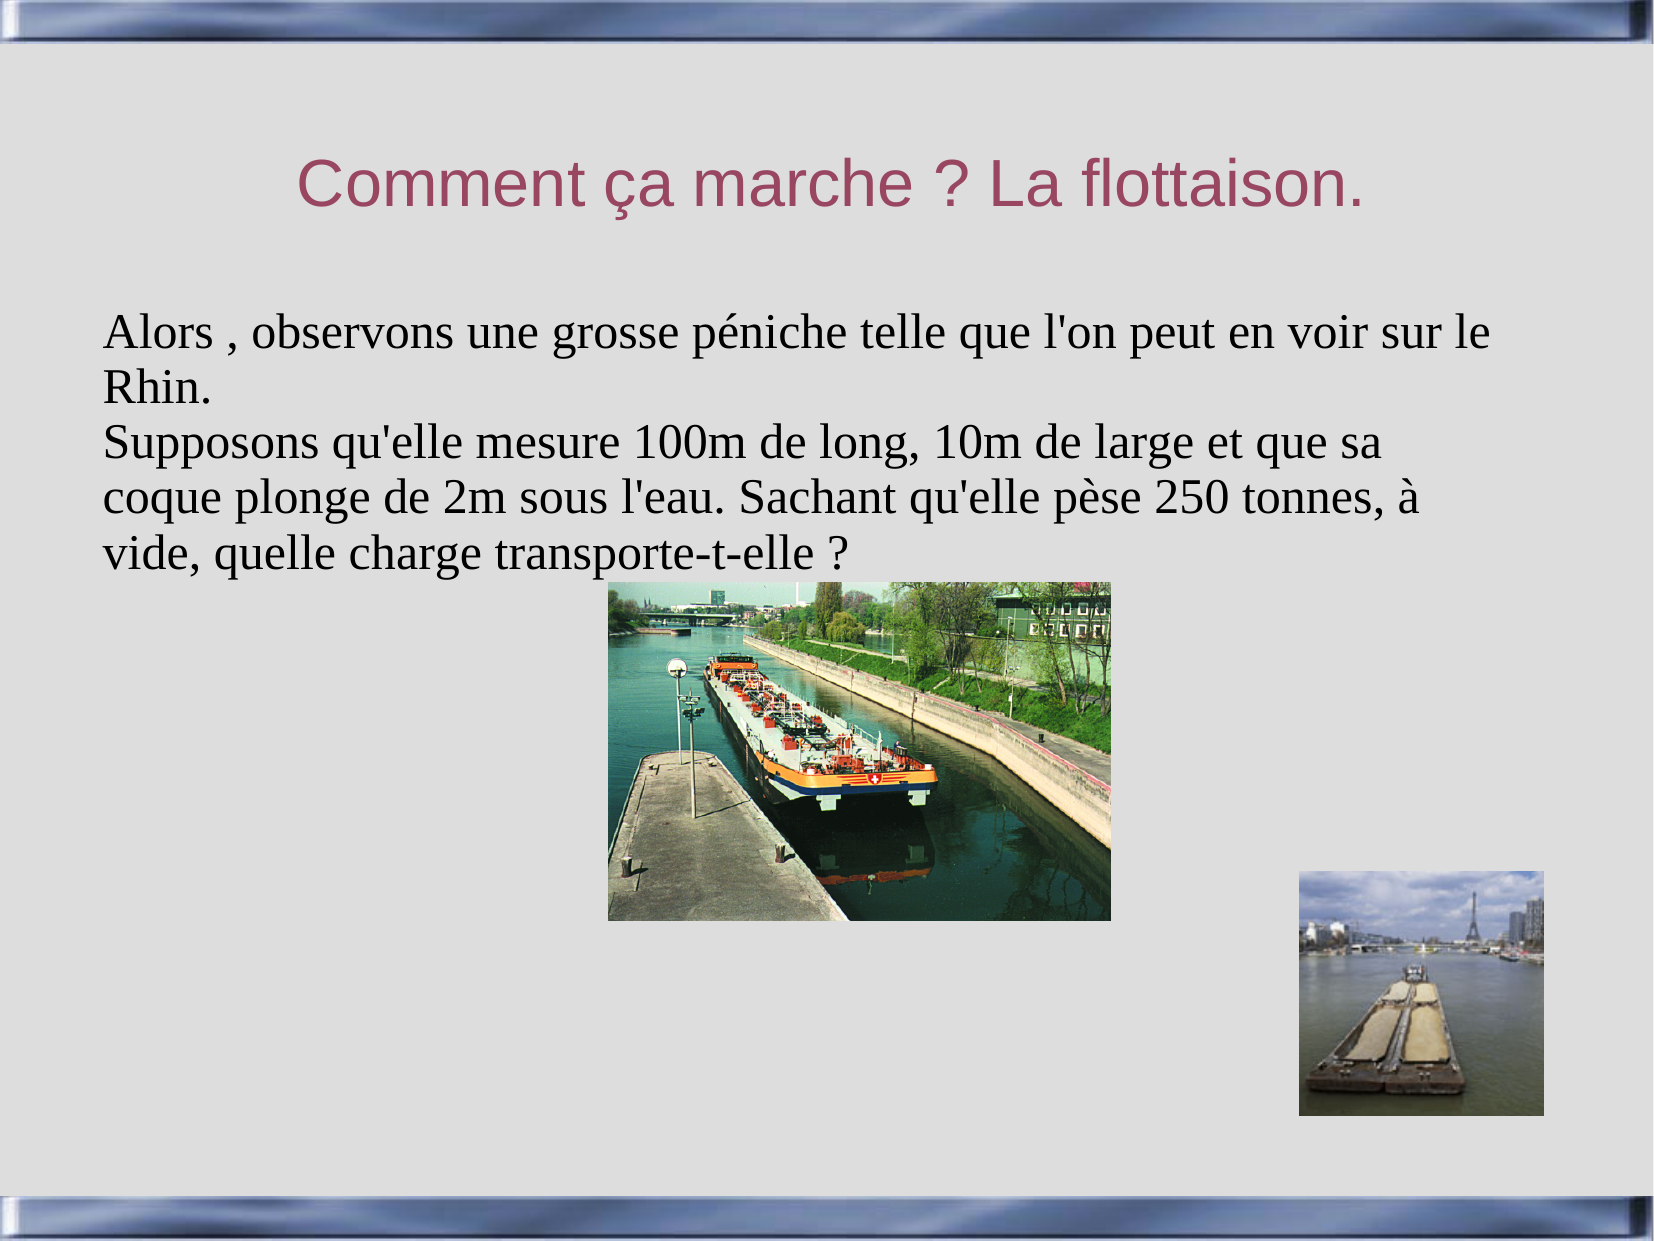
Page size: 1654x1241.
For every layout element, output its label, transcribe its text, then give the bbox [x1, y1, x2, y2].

picture [608, 582, 1111, 921]
text_box Alors , observons une grosse péniche telle que l'on peut en voir sur le Rhin. Supposons qu'elle mesure 100m de long, 10m de large et que sa coque plonge de 2m sous l'eau. Sachant qu'elle pèse 250 tonnes, à vide, quelle charge transporte-t-elle ? [102, 303, 1514, 586]
title Comment ça marche ? La flottaison. [125, 79, 1538, 287]
picture [1299, 871, 1544, 1116]
picture [0, 1196, 1654, 1241]
picture [0, 0, 1654, 44]
